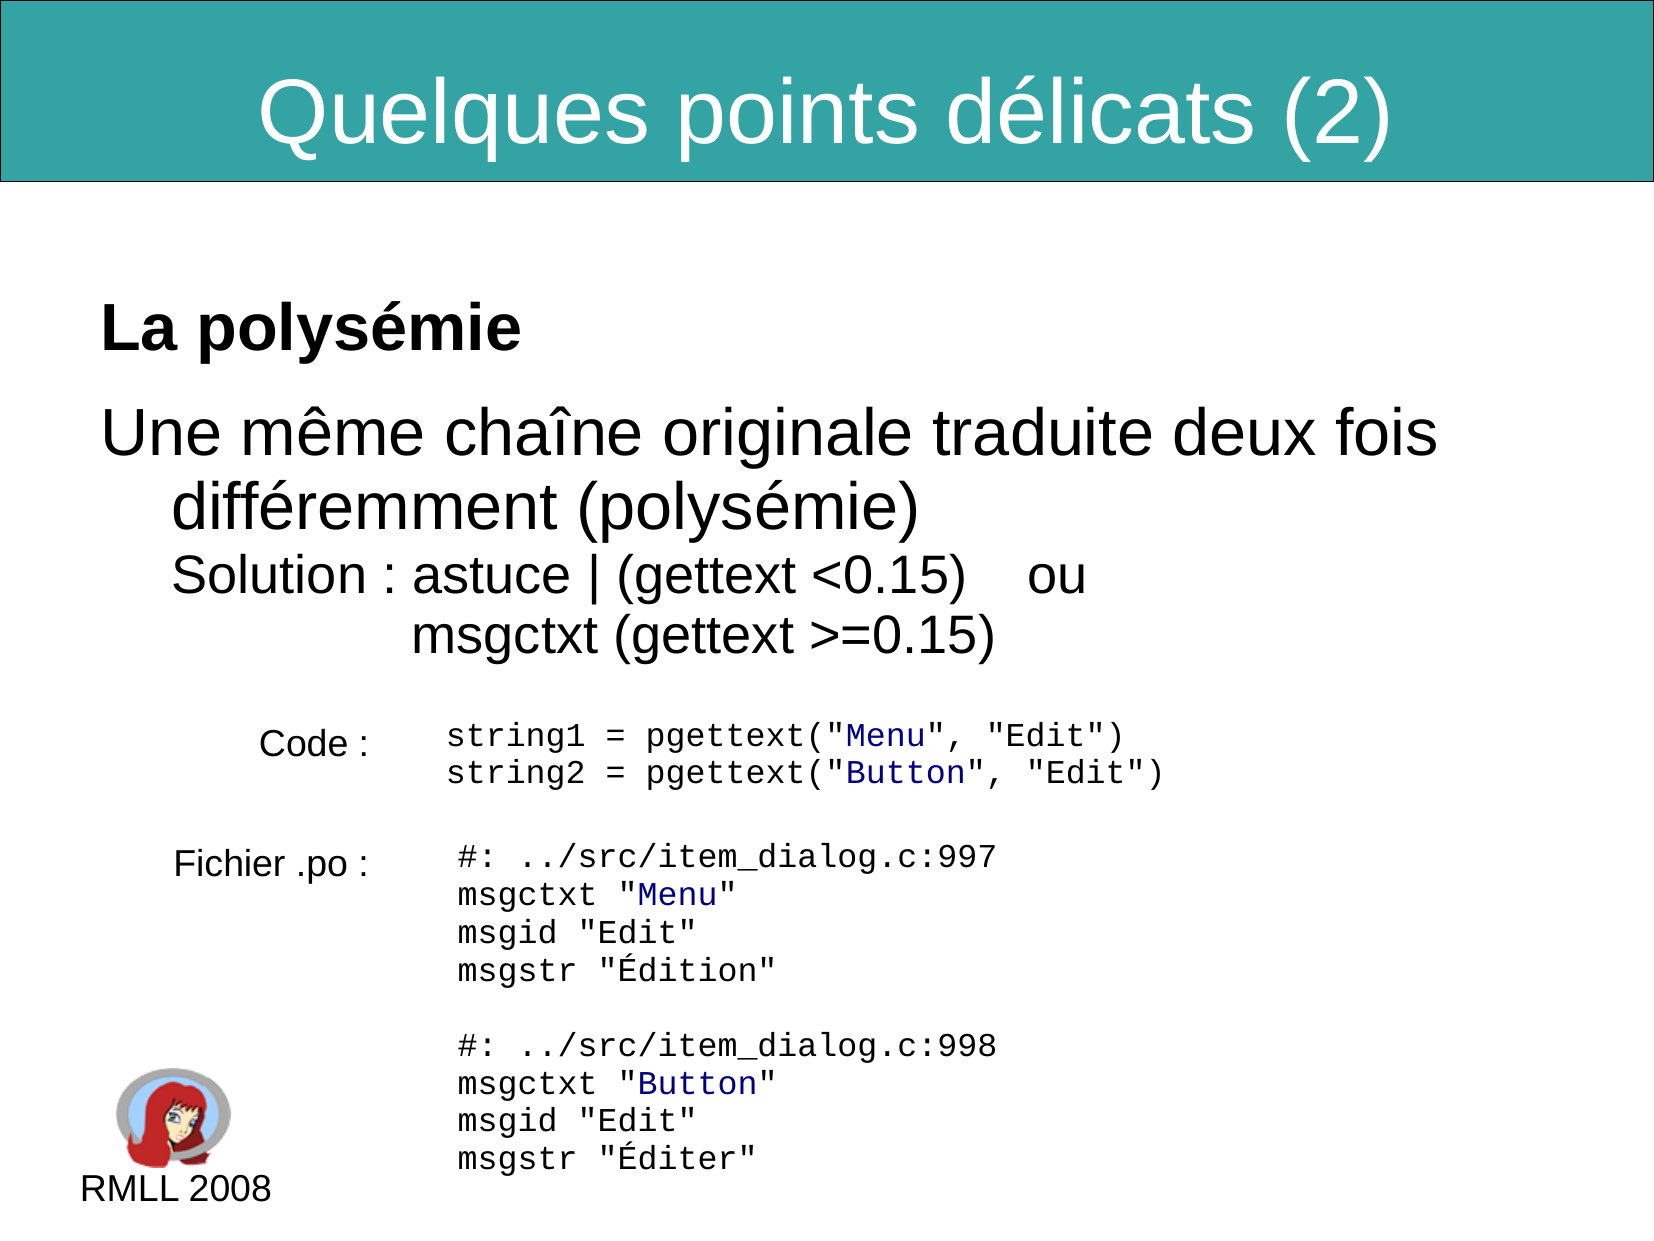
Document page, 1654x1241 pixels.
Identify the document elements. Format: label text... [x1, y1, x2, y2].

text_box Fichier .po : [147, 834, 384, 897]
text_box string1 = pgettext("Menu", "Edit") string2 = pgettext("Button", "Edit") [413, 673, 1359, 804]
list La polysémie Une même chaîne originale traduite deux fois différemment (polysémie) Solution : astuce | (gettext <0.15) ou msgctxt (gettext >=0.15) [82, 290, 1571, 709]
text_box Code : [147, 714, 384, 776]
text_box #: ../src/item_dialog.c:997 msgctxt "Menu" msgid "Edit" msgstr "Édition" #: ../src/item_dialog.c:998 msgctxt "Button" msgid "Edit" msgstr "Éditer" [442, 832, 1418, 1195]
picture [116, 1068, 231, 1168]
title Quelques points délicats (2) [82, 8, 1571, 216]
